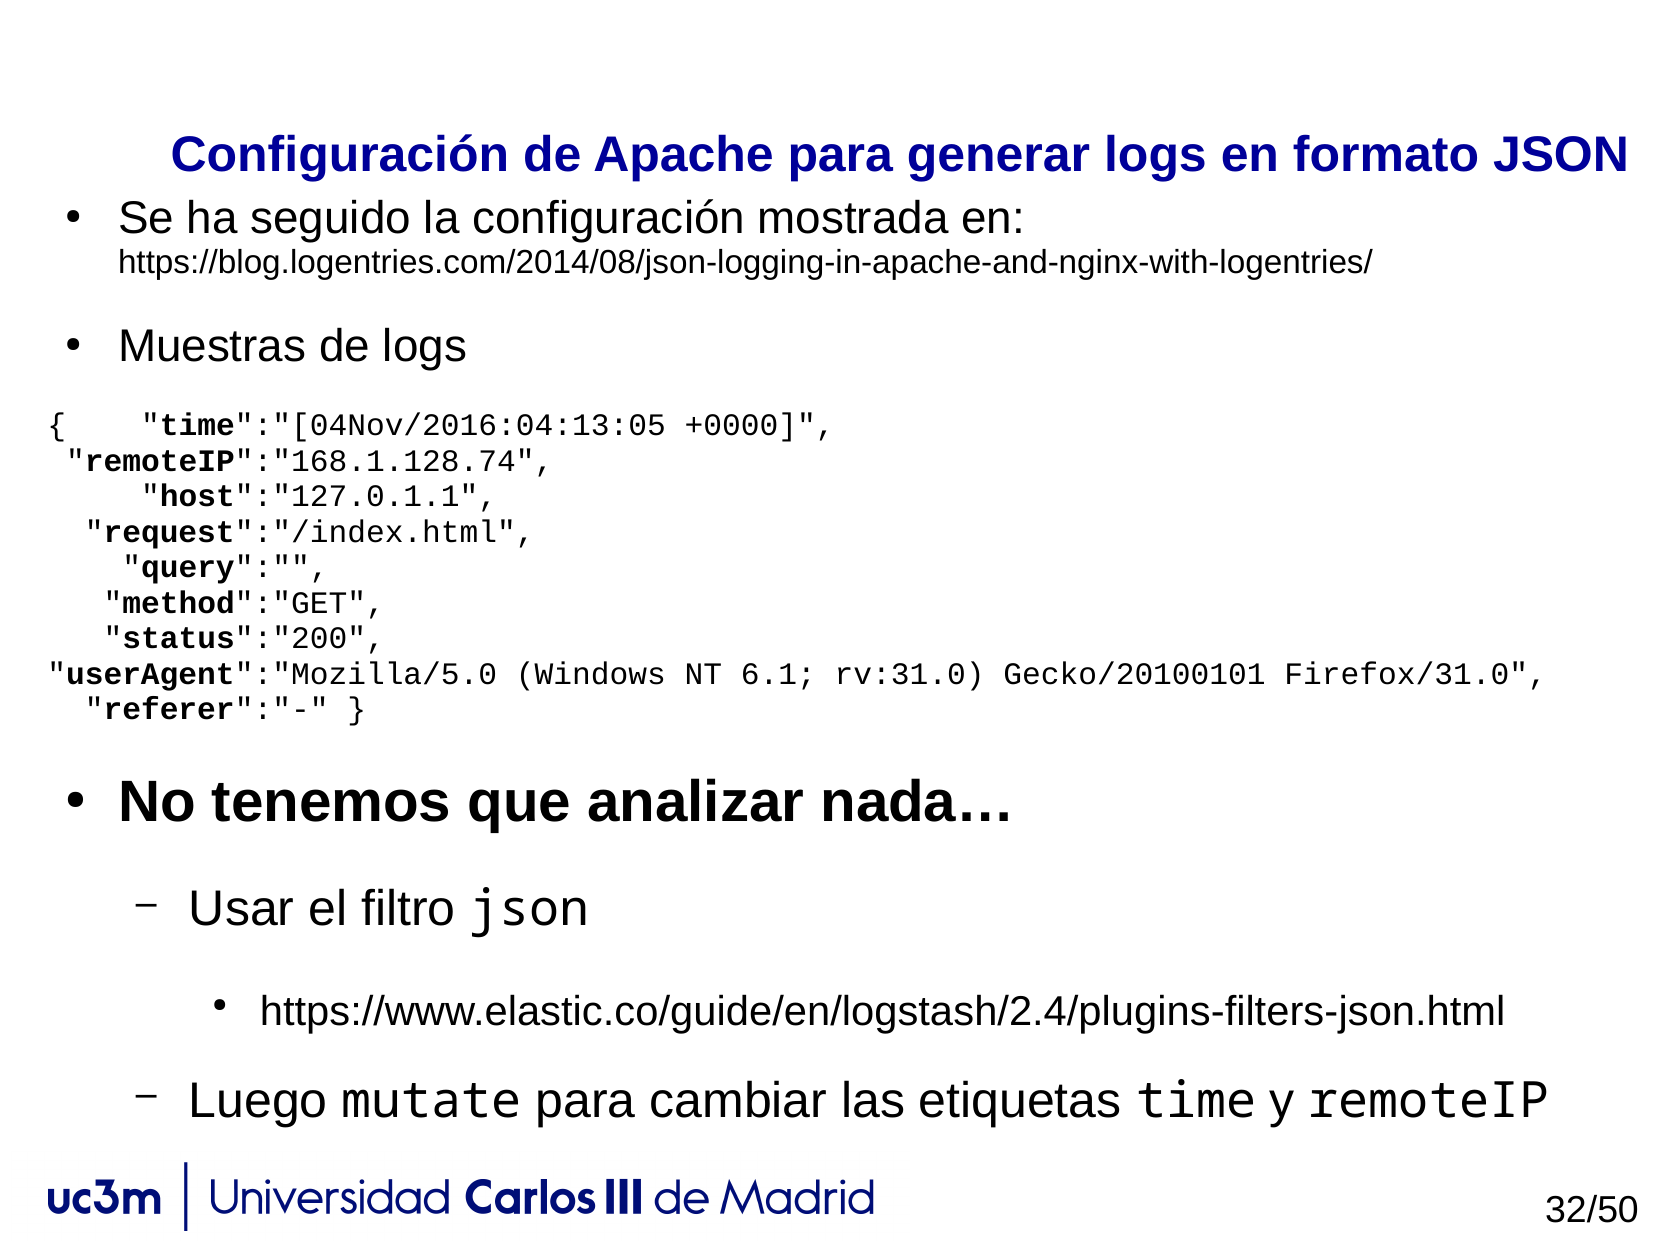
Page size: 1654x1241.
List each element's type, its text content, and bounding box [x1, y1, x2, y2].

title Configuración de Apache para generar logs en formato JSON [129, 0, 1630, 182]
list Se ha seguido la configuración mostrada en: https://blog.logentries.com/2014/08/json-logging-in-apache-and-nginx-with-logentries/ Muestras de logs { "time":"[04Nov/2016:04:13:05 +0000]", "remoteIP":"168.1.128.74", "host":"127.0.1.1", "request":"/index.html", "query":"", "method":"GET", "status":"200", "userAgent":"Mozilla/5.0 (Windows NT 6.1; rv:31.0) Gecko/20100101 Firefox/31.0", "referer":"-" } No tenemos que analizar nada… Usar el filtro json https://www.elastic.co/guide/en/logstash/2.4/plugins-filters-json.html Luego mutate para cambiar las etiquetas time y remoteIP [47, 192, 1619, 1147]
picture [11, 1151, 910, 1241]
